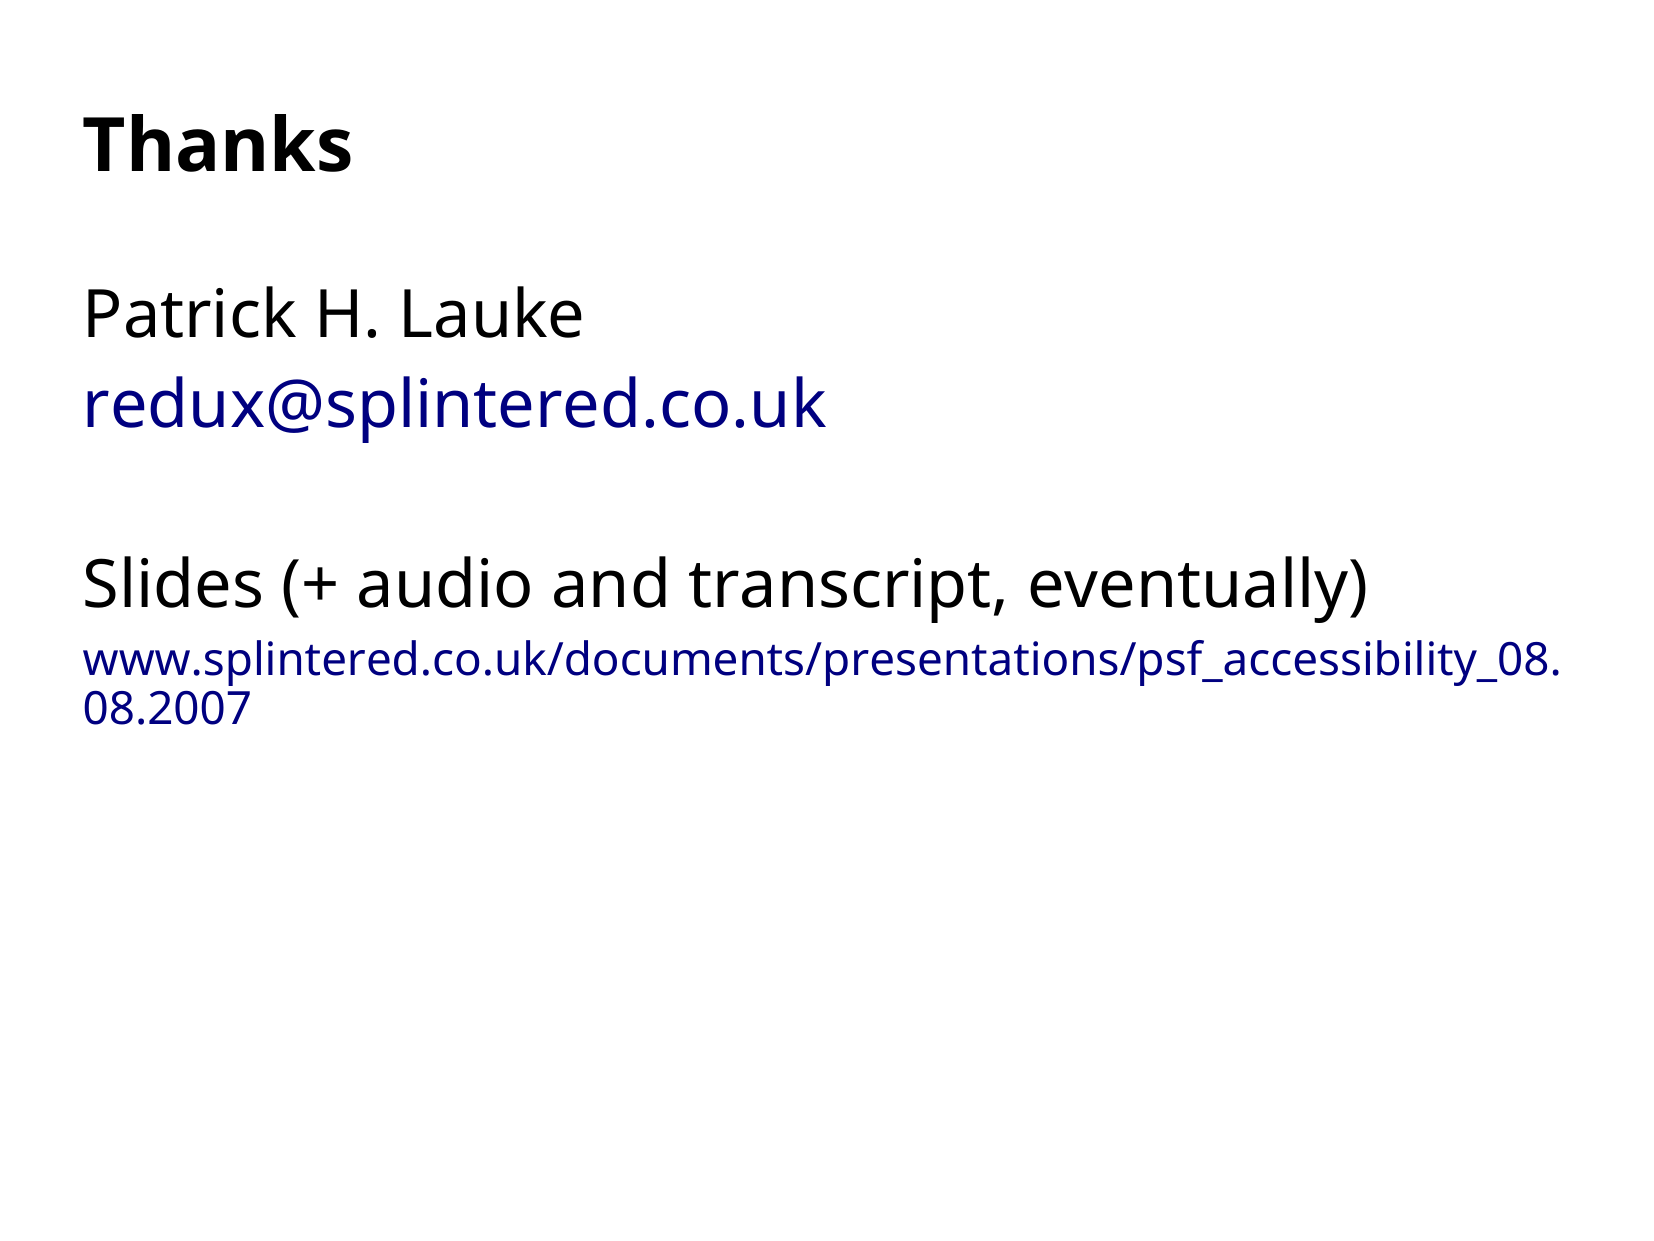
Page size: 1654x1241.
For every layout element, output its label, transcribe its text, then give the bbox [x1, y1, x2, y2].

title Thanks [82, 86, 1571, 200]
list Patrick H. Lauke redux@splintered.co.uk Slides (+ audio and transcript, eventually) www.splintered.co.uk/documents/presentations/psf_accessibility_08.08.2007 [82, 265, 1571, 1137]
